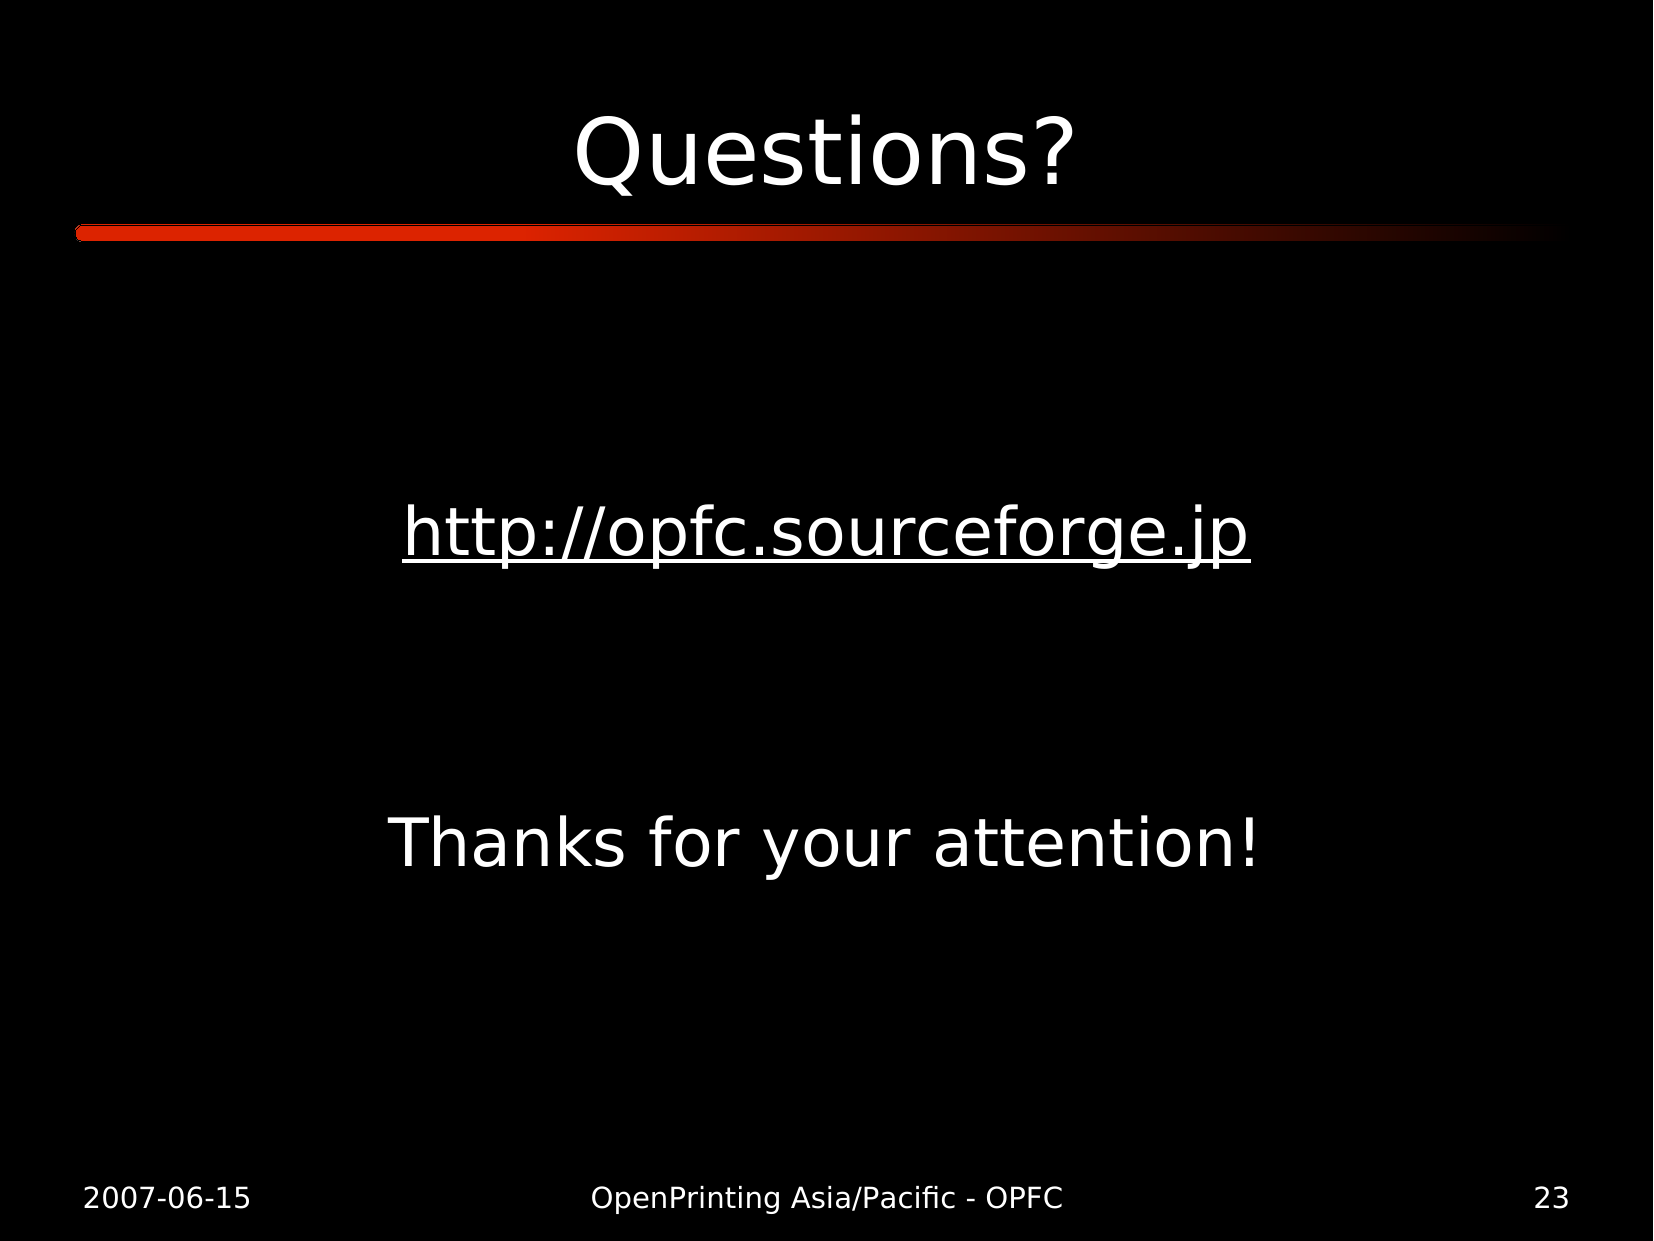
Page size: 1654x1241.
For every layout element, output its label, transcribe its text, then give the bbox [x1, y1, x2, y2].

title Questions? [82, 49, 1571, 257]
subtitle http://opfc.sourceforge.jp Thanks for your attention! [82, 344, 1571, 1102]
